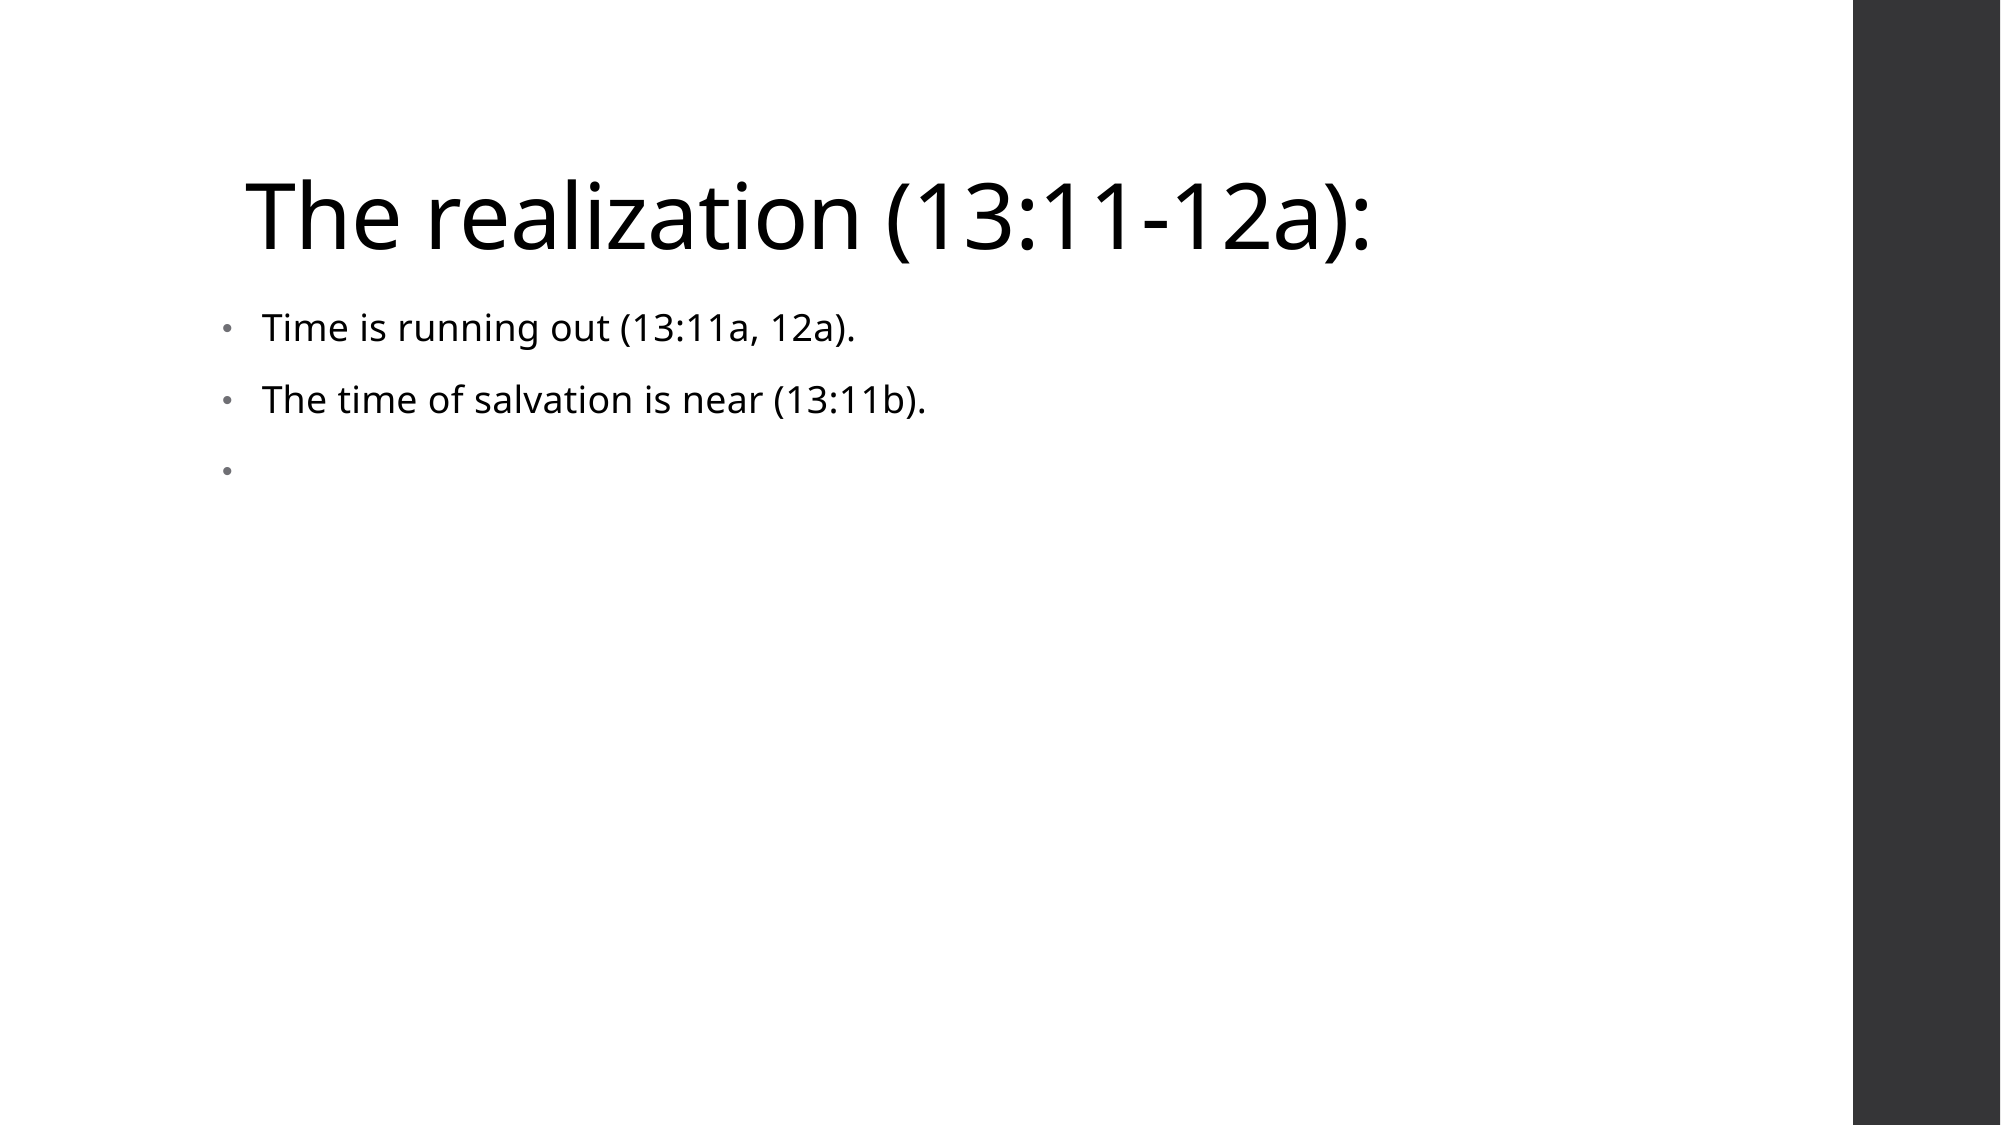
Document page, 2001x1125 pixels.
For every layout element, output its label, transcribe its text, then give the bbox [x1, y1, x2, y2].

title The realization (13:11-12a): [206, 60, 1797, 278]
list Time is running out (13:11a, 12a). The time of salvation is near (13:11b). [206, 299, 1617, 1014]
